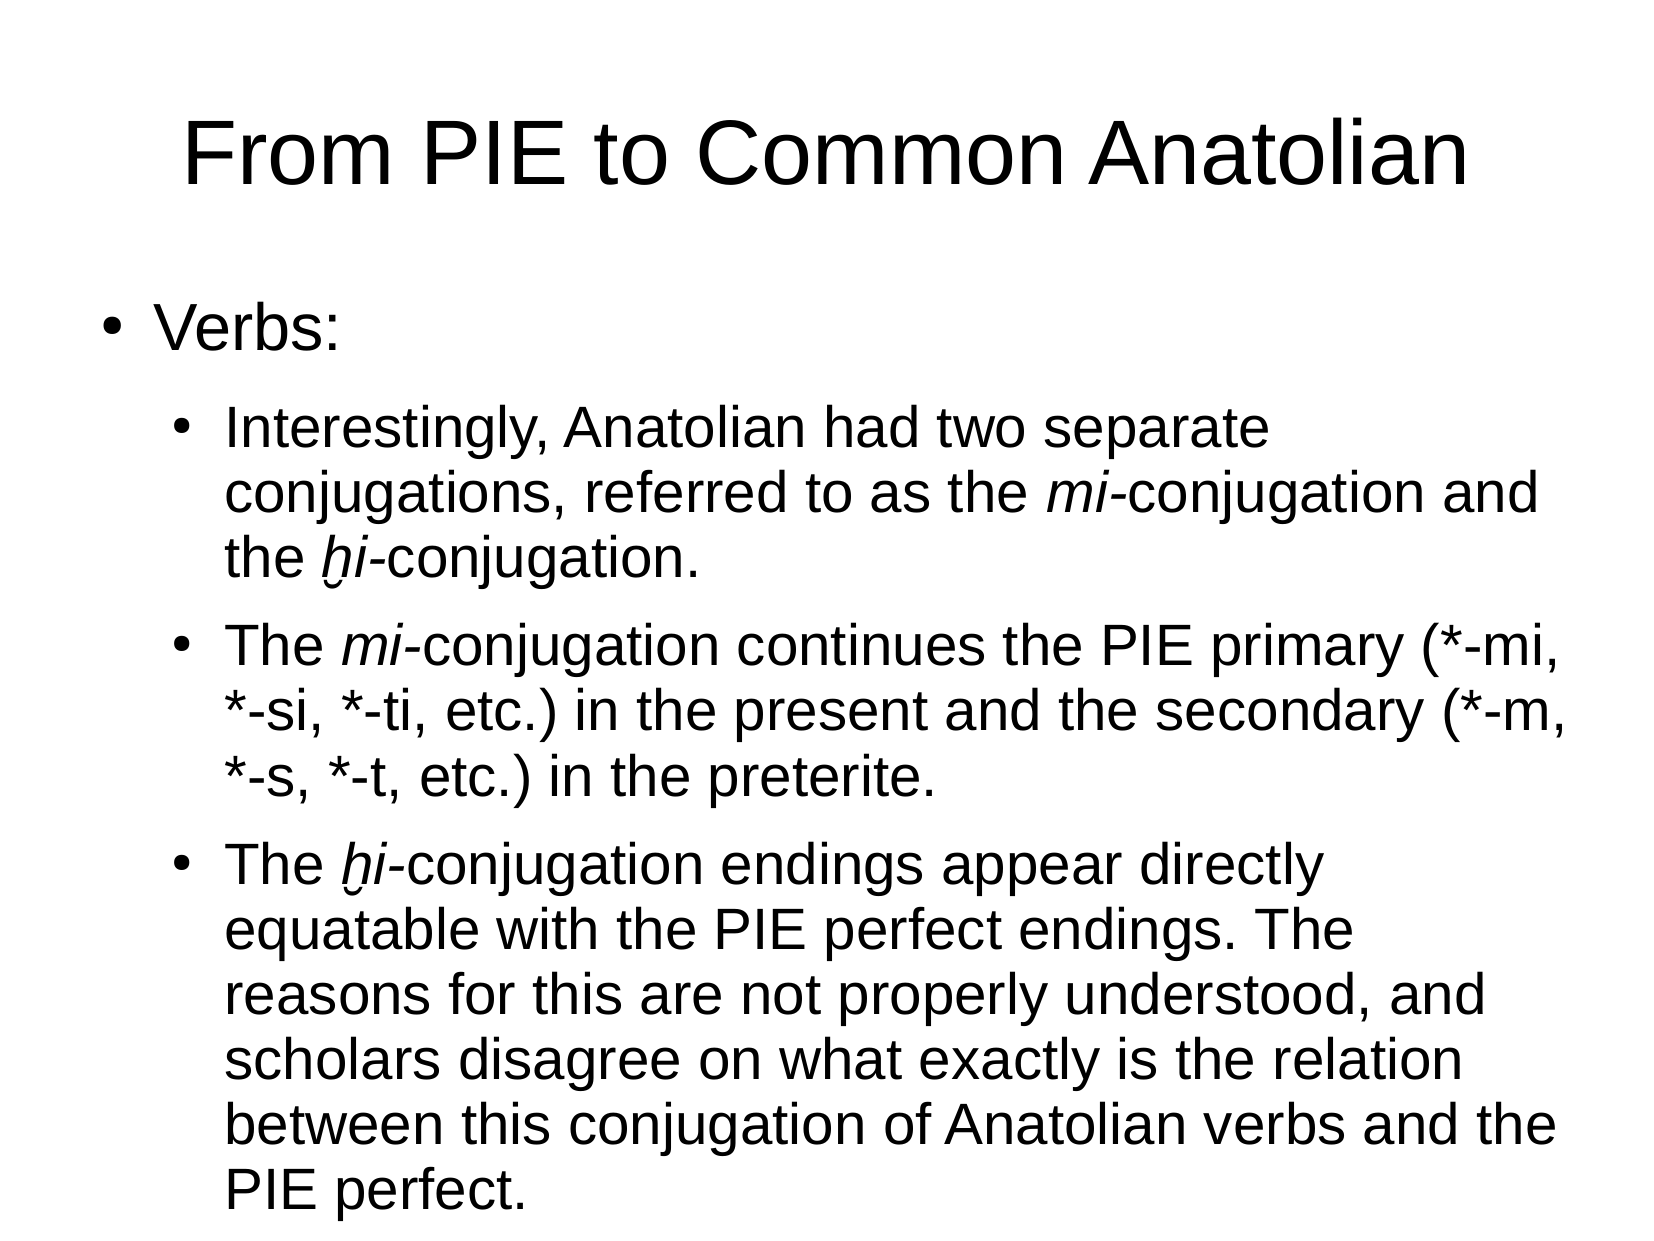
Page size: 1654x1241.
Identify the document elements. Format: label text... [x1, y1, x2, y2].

list Verbs: Interestingly, Anatolian had two separate conjugations, referred to as the mi-conjugation and the ḫi-conjugation. The mi-conjugation continues the PIE primary (*-mi, *-si, *-ti, etc.) in the present and the secondary (*-m, *-s, *-t, etc.) in the preterite. The ḫi-conjugation endings appear directly equatable with the PIE perfect endings. The reasons for this are not properly understood, and scholars disagree on what exactly is the relation between this conjugation of Anatolian verbs and the PIE perfect. [82, 290, 1571, 1220]
title From PIE to Common Anatolian [82, 49, 1571, 257]
